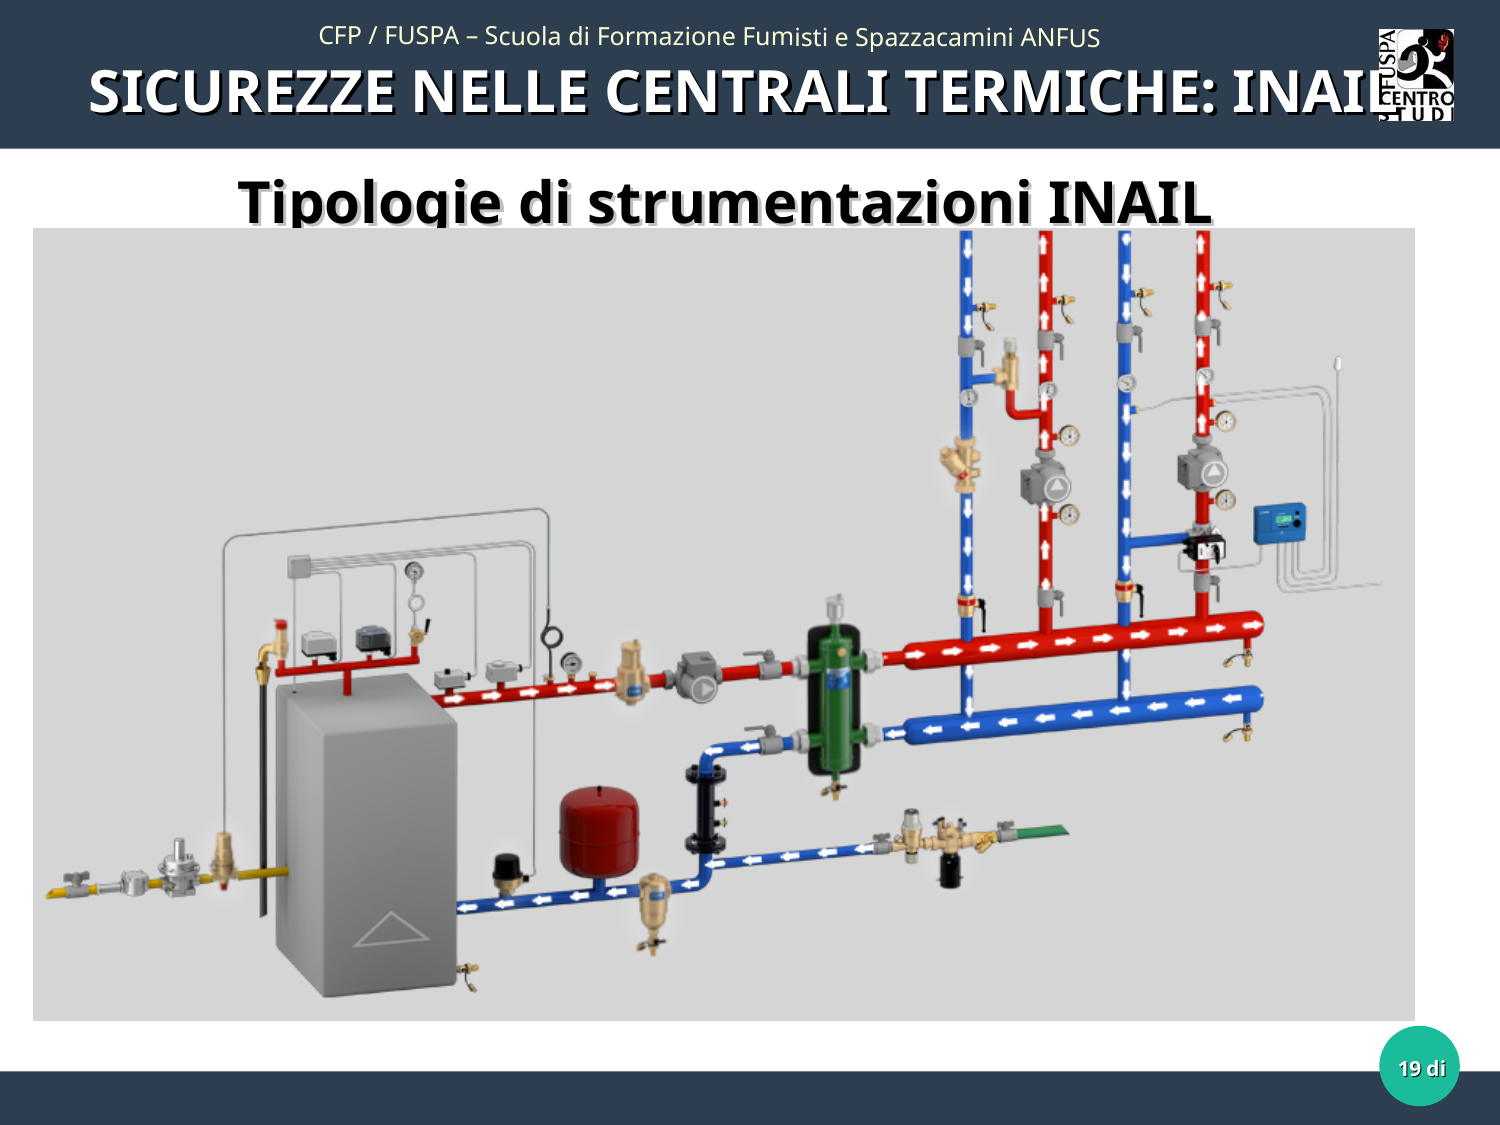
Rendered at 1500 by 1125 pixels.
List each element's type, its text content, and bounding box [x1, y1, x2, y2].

picture [33, 228, 1415, 1021]
title Tipologie di strumentazioni INAIL [67, 159, 1384, 228]
